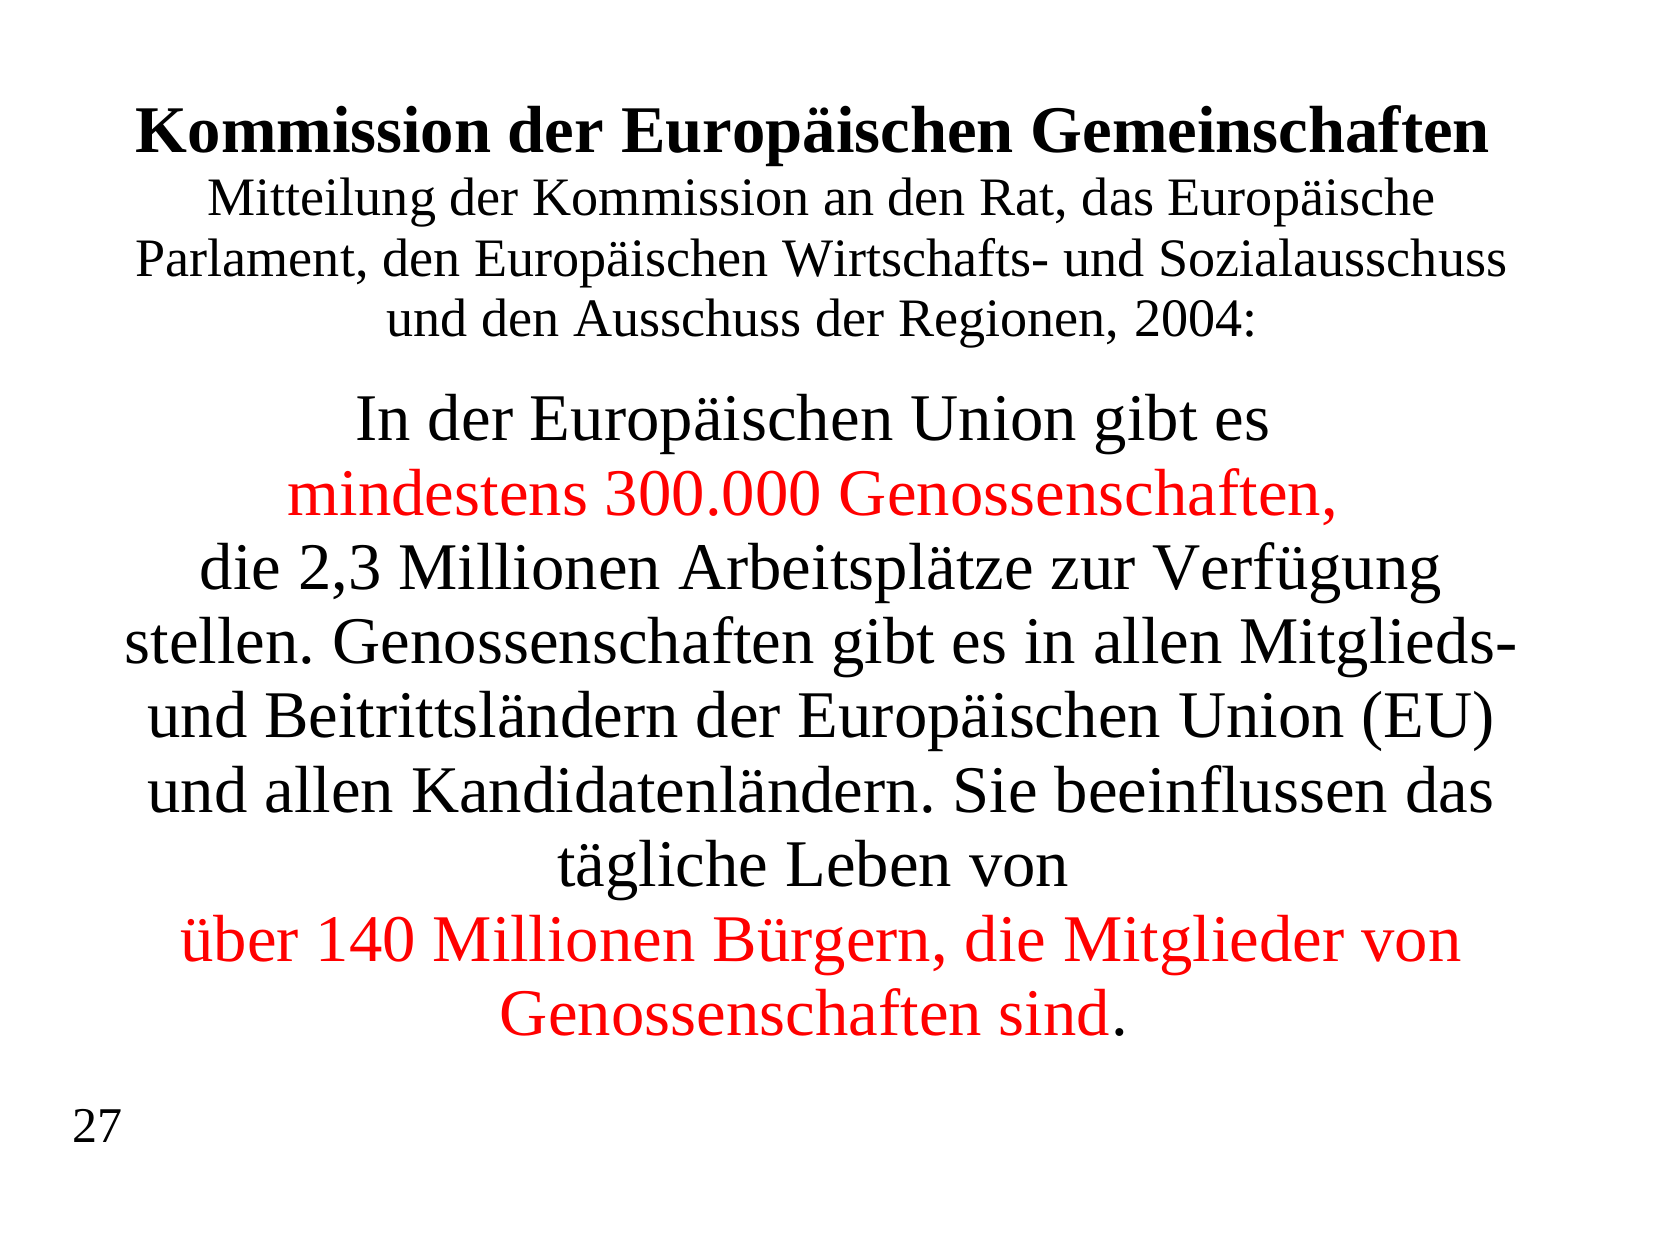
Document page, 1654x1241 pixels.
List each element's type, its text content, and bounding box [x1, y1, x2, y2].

text_box <Nummer> [72, 1094, 307, 1156]
text_box Kommission der Europäischen Gemeinschaften Mitteilung der Kommission an den Rat, das Europäische Parlament, den Europäischen Wirtschafts- und Sozialausschuss und den Ausschuss der Regionen, 2004: In der Europäischen Union gibt es mindestens 300.000 Genossenschaften, die 2,3 Millionen Arbeitsplätze zur Verfügung stellen. Genossenschaften gibt es in allen Mitglieds- und Beitrittsländern der Europäischen Union (EU) und allen Kandidatenländern. Sie beeinflussen das tägliche Leben von über 140 Millionen Bürgern, die Mitglieder von Genossenschaften sind. [105, 88, 1539, 1167]
